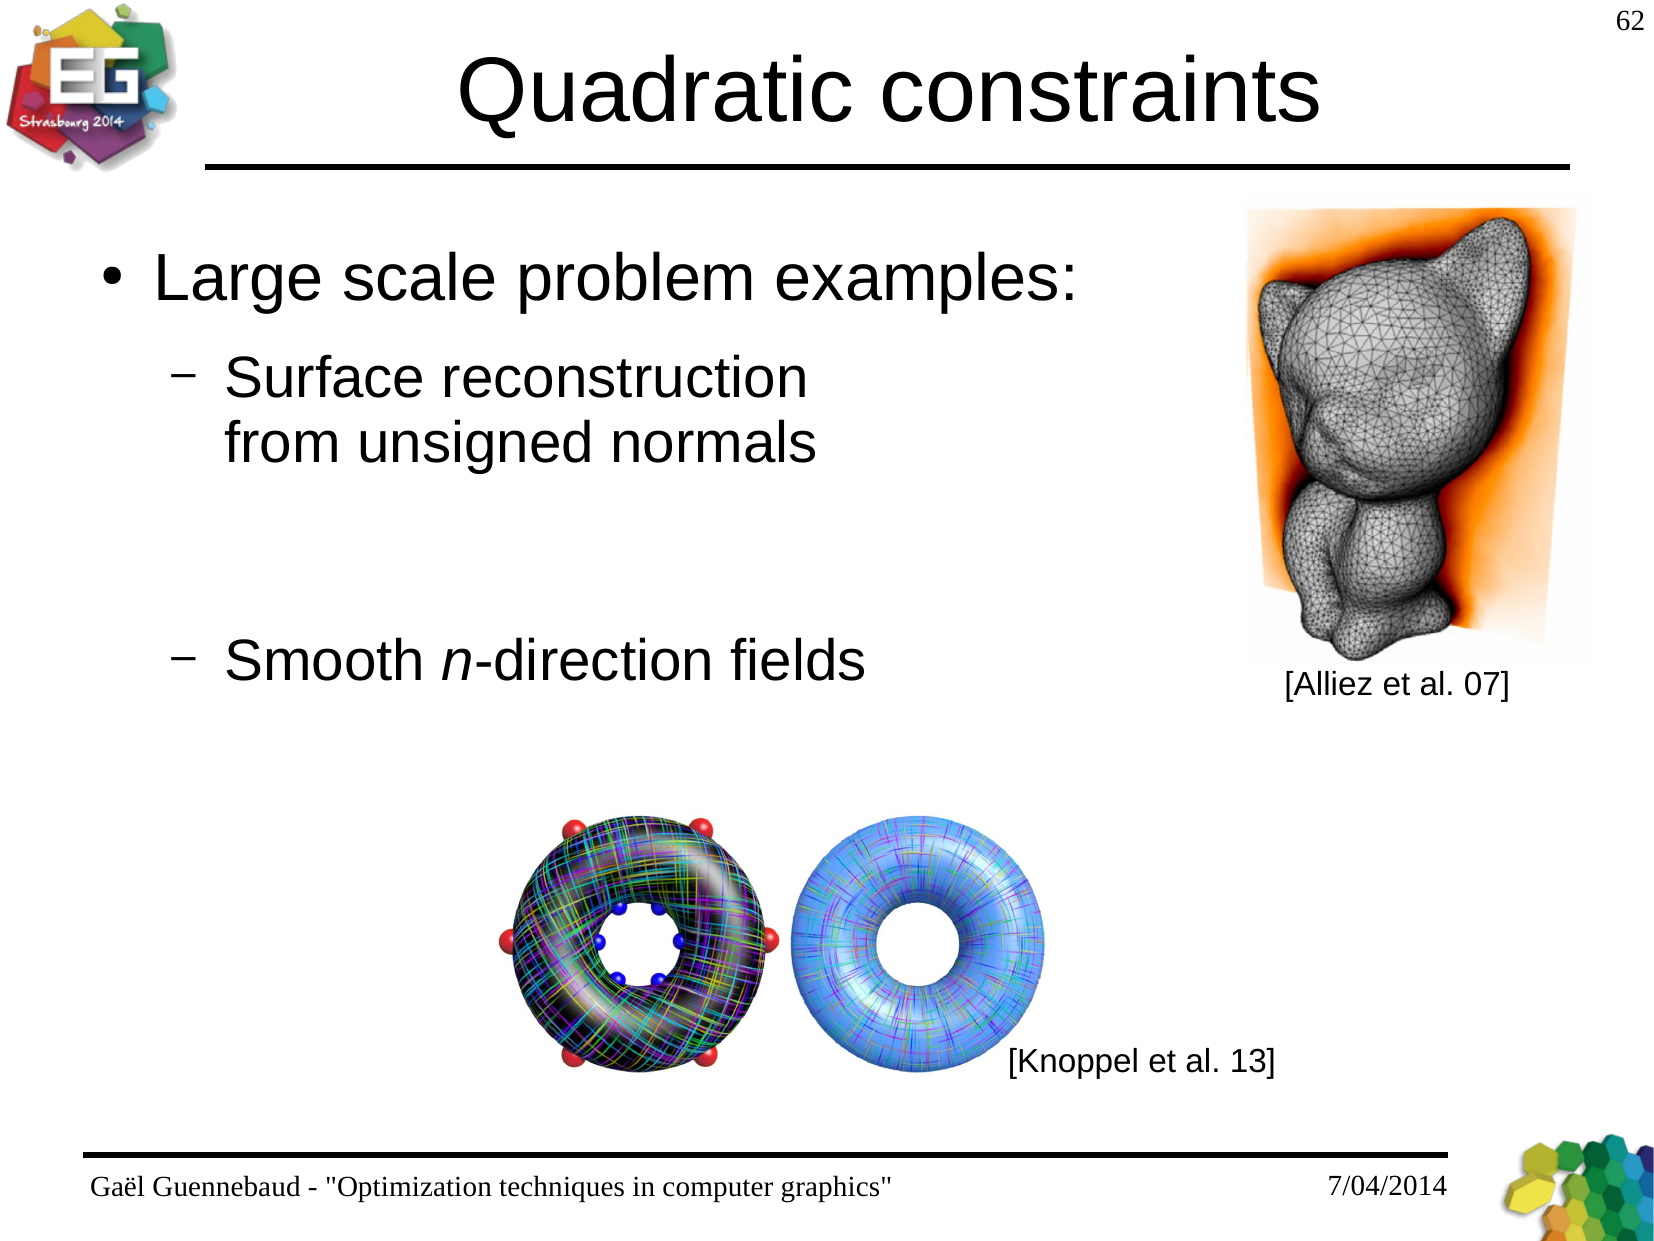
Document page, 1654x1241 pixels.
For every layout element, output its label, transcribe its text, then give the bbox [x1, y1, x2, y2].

title Quadratic constraints [210, 31, 1571, 148]
picture [1208, 194, 1591, 680]
text_box [Alliez et al. 07] [1269, 657, 1525, 710]
picture [1499, 1128, 1654, 1241]
picture [0, 0, 180, 180]
list Large scale problem examples: Surface reconstruction from unsigned normals Smooth n-direction fields [82, 240, 1571, 1126]
text_box [Knoppel et al. 13] [993, 1035, 1292, 1088]
picture [489, 802, 1051, 1081]
